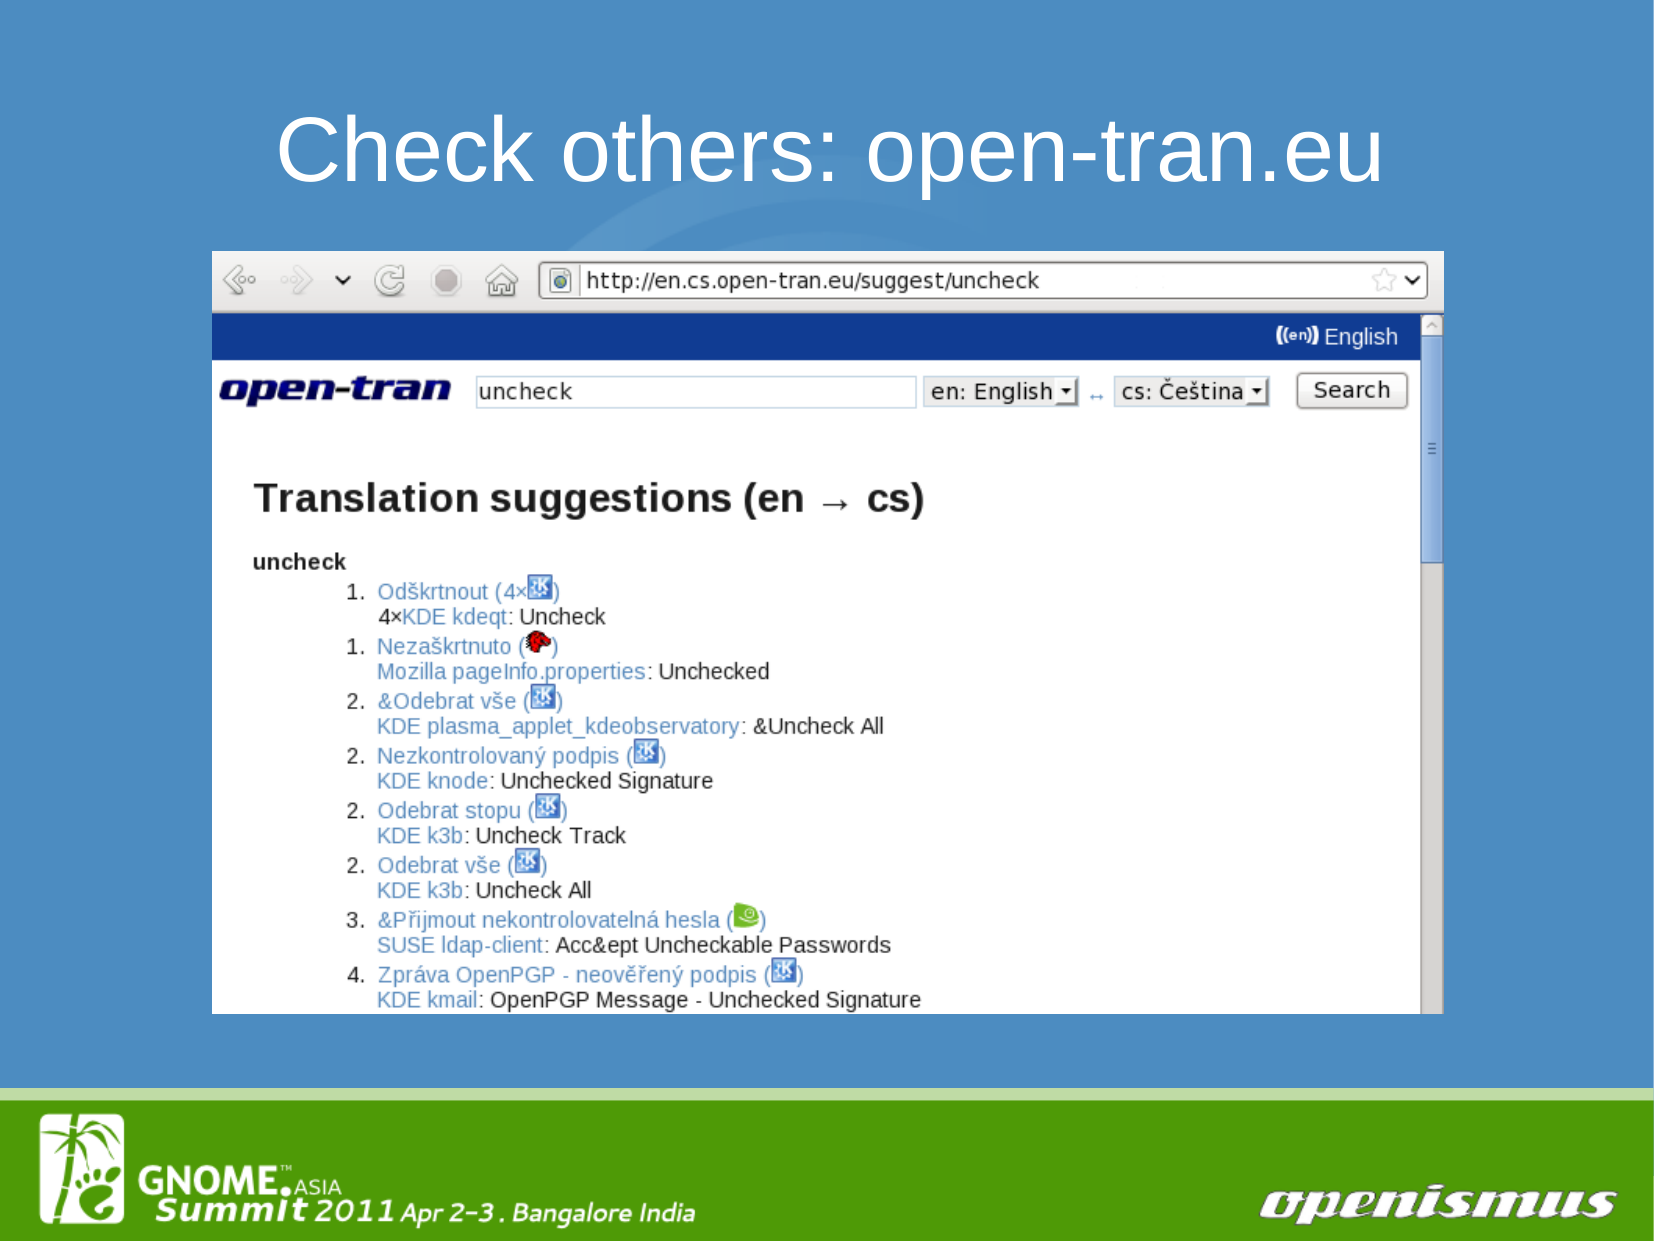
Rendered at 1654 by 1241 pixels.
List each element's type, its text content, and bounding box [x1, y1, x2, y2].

picture [0, 0, 1654, 1241]
title Check others: open-tran.eu [120, 98, 1542, 202]
